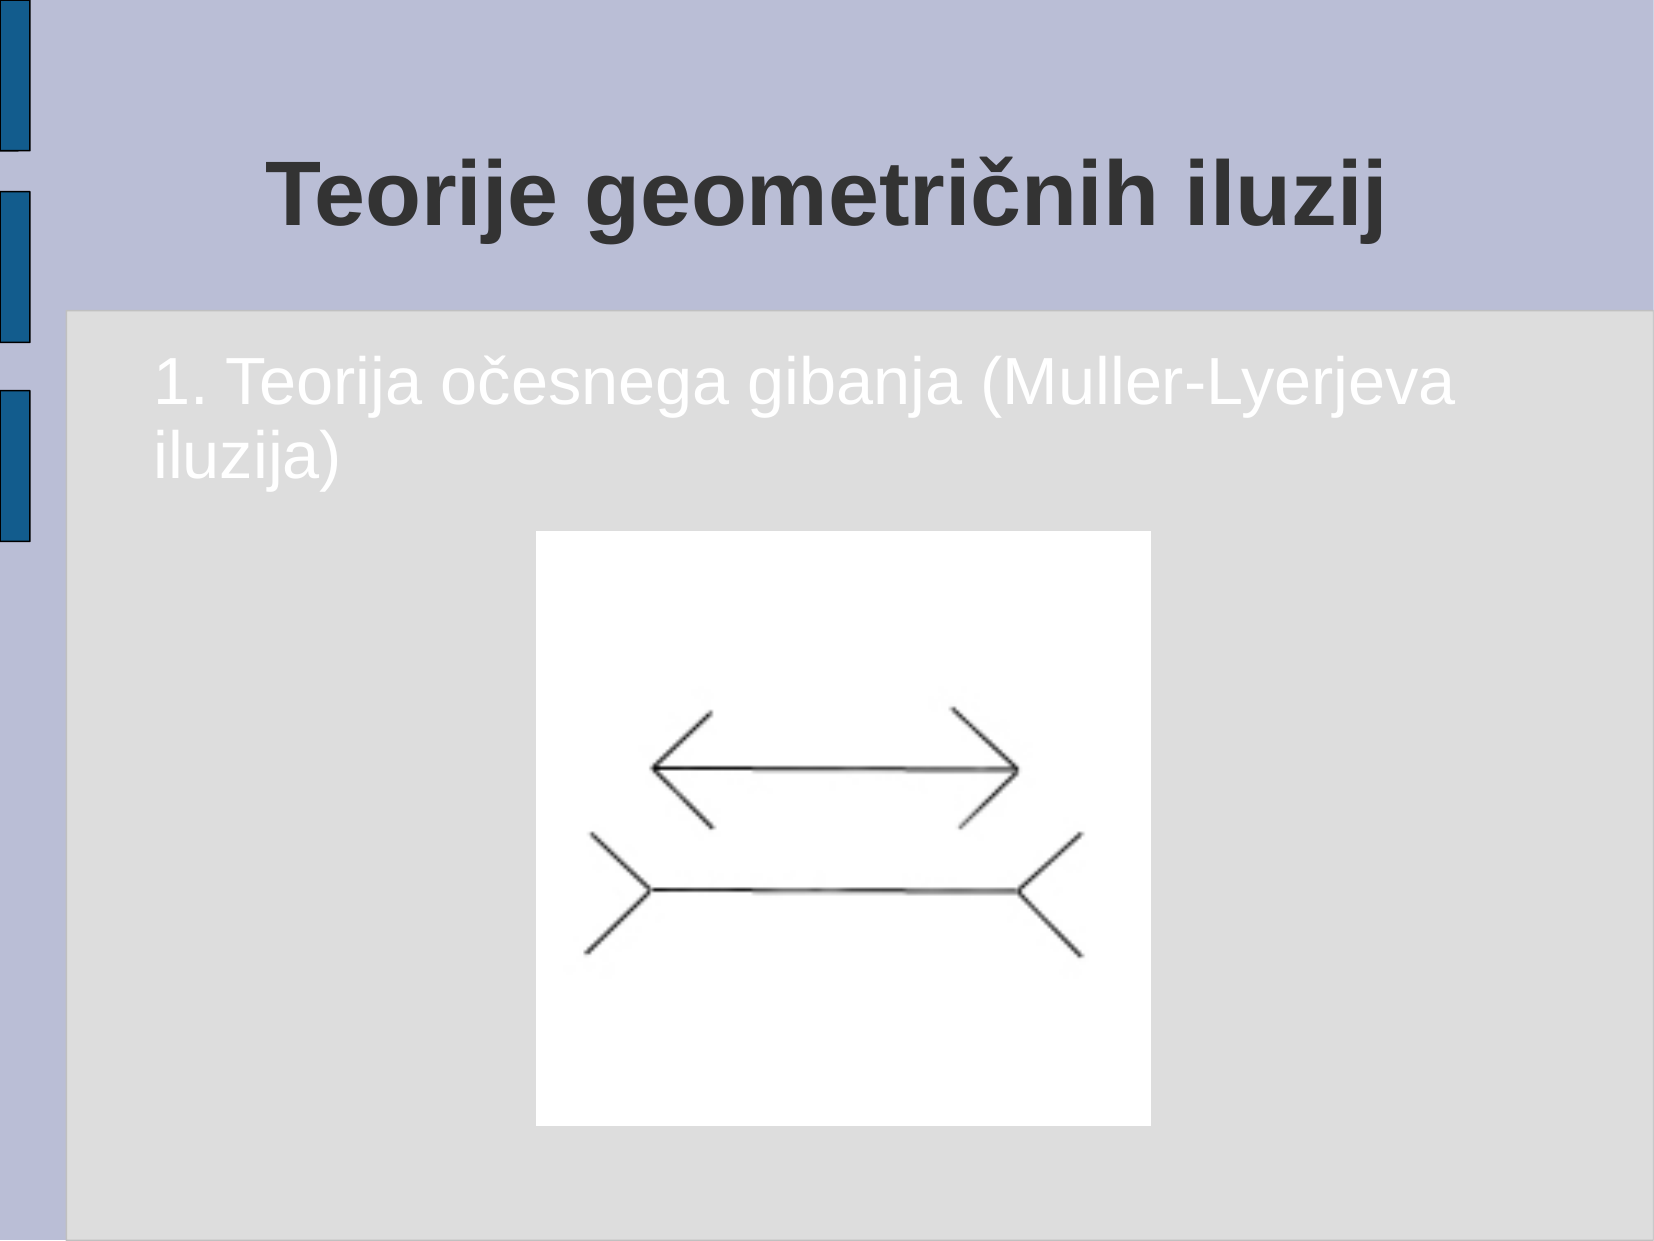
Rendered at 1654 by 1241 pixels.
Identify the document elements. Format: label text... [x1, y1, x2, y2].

picture [536, 531, 1151, 1126]
list 1. Teorija očesnega gibanja (Muller-Lyerjeva iluzija)‏ [118, 344, 1535, 532]
title Teorije geometričnih iluzij [121, 91, 1534, 299]
